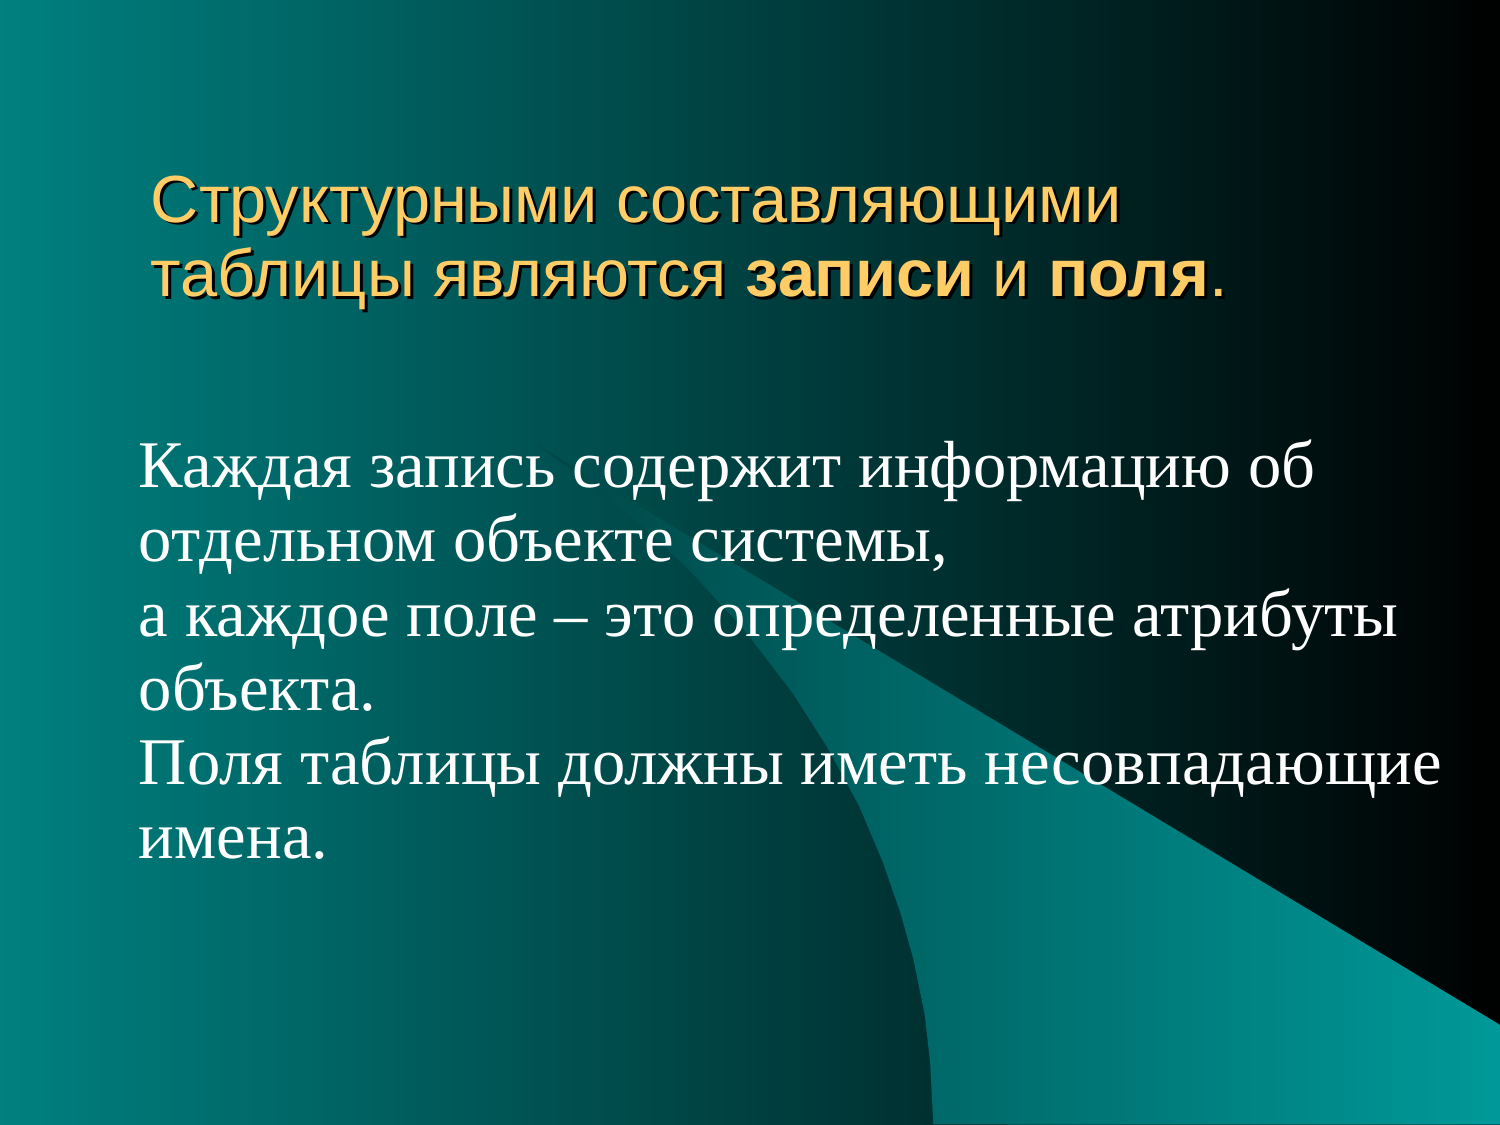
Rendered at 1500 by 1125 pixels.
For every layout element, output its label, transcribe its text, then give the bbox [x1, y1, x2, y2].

subtitle Каждая запись содержит информацию об отдельном объекте системы, а каждое поле – это определенные атрибуты объекта. Поля таблицы должны иметь несовпадающие имена. [123, 420, 1471, 1012]
title Структурными составляющими таблицы являются записи и поля. [135, 63, 1411, 420]
